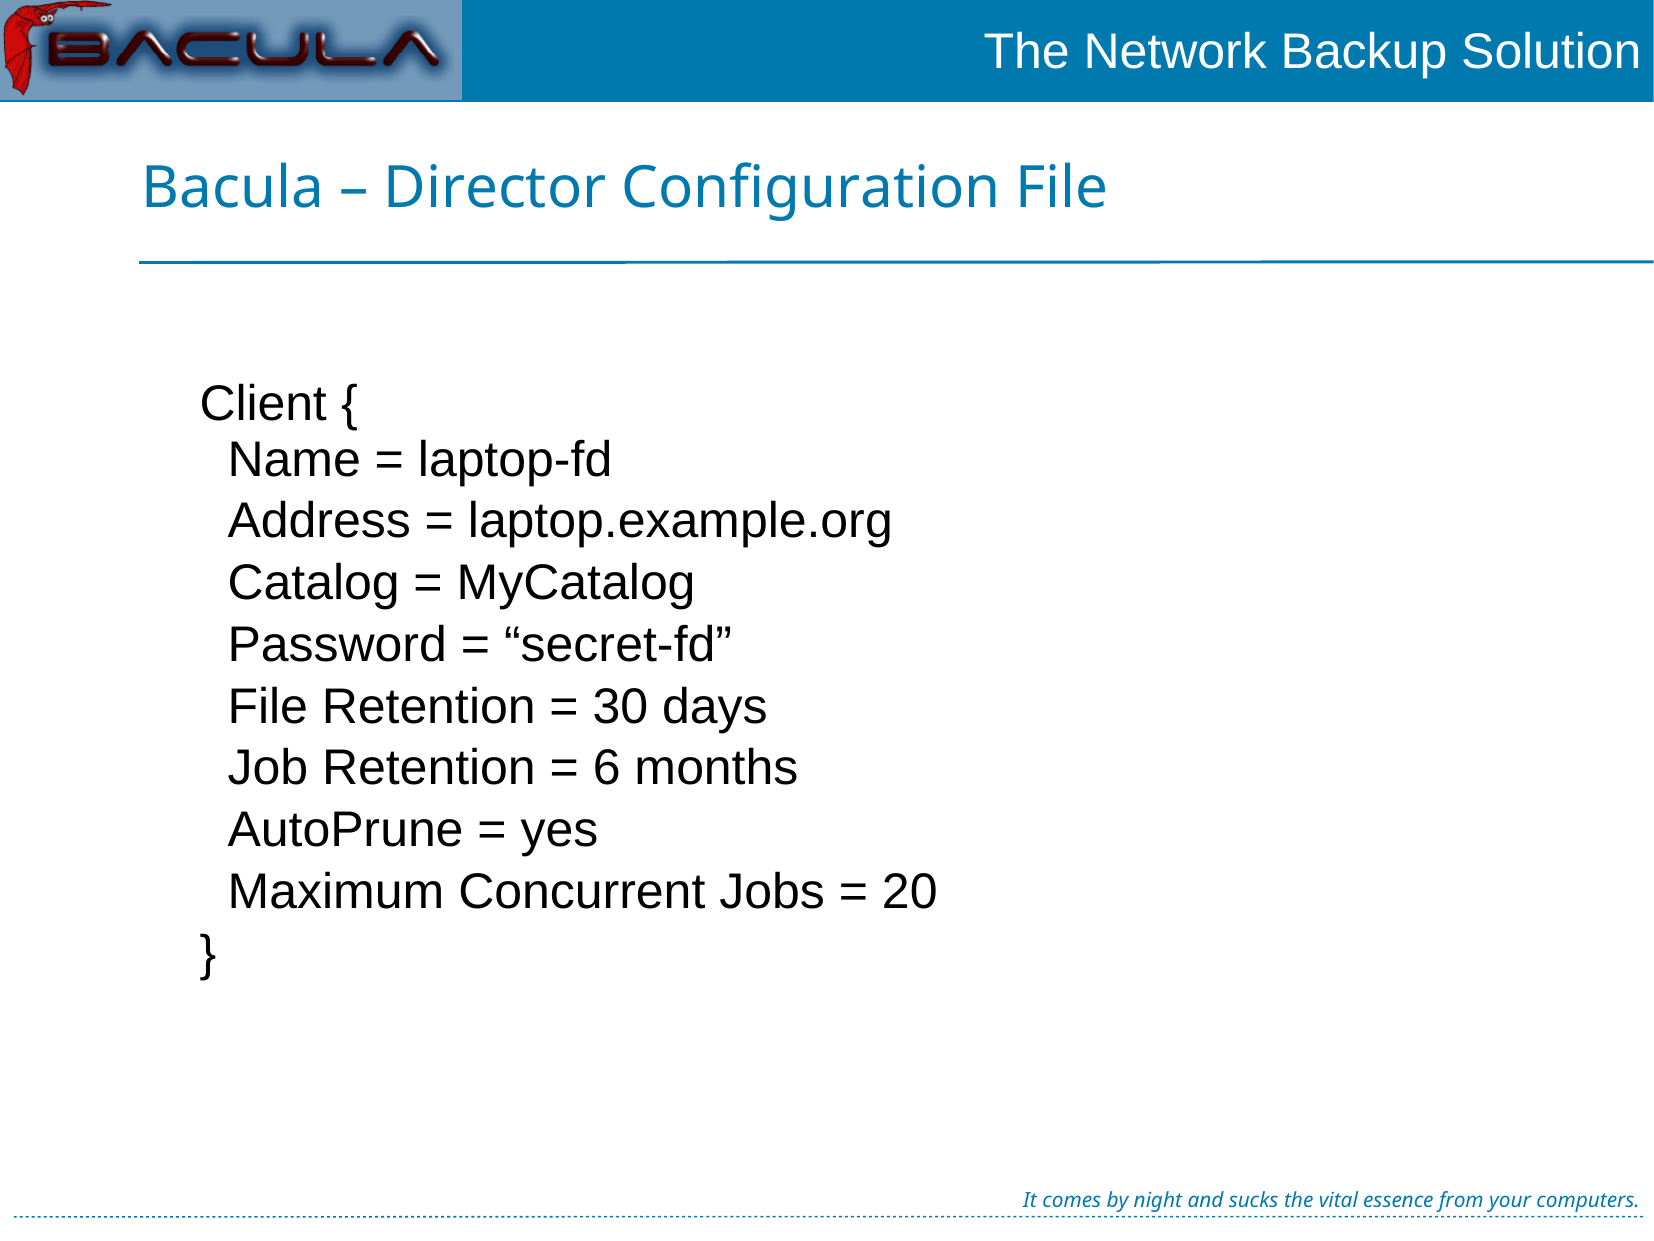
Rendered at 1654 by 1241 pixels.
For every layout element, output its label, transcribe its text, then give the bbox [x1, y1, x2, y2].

list Client { Name = laptop-fd Address = laptop.example.org Catalog = MyCatalog Password = “secret-fd” File Retention = 30 days Job Retention = 6 months AutoPrune = yes Maximum Concurrent Jobs = 20 } [140, 375, 1534, 1127]
title Bacula – Director Configuration File [141, 112, 1501, 226]
picture [0, 0, 461, 99]
